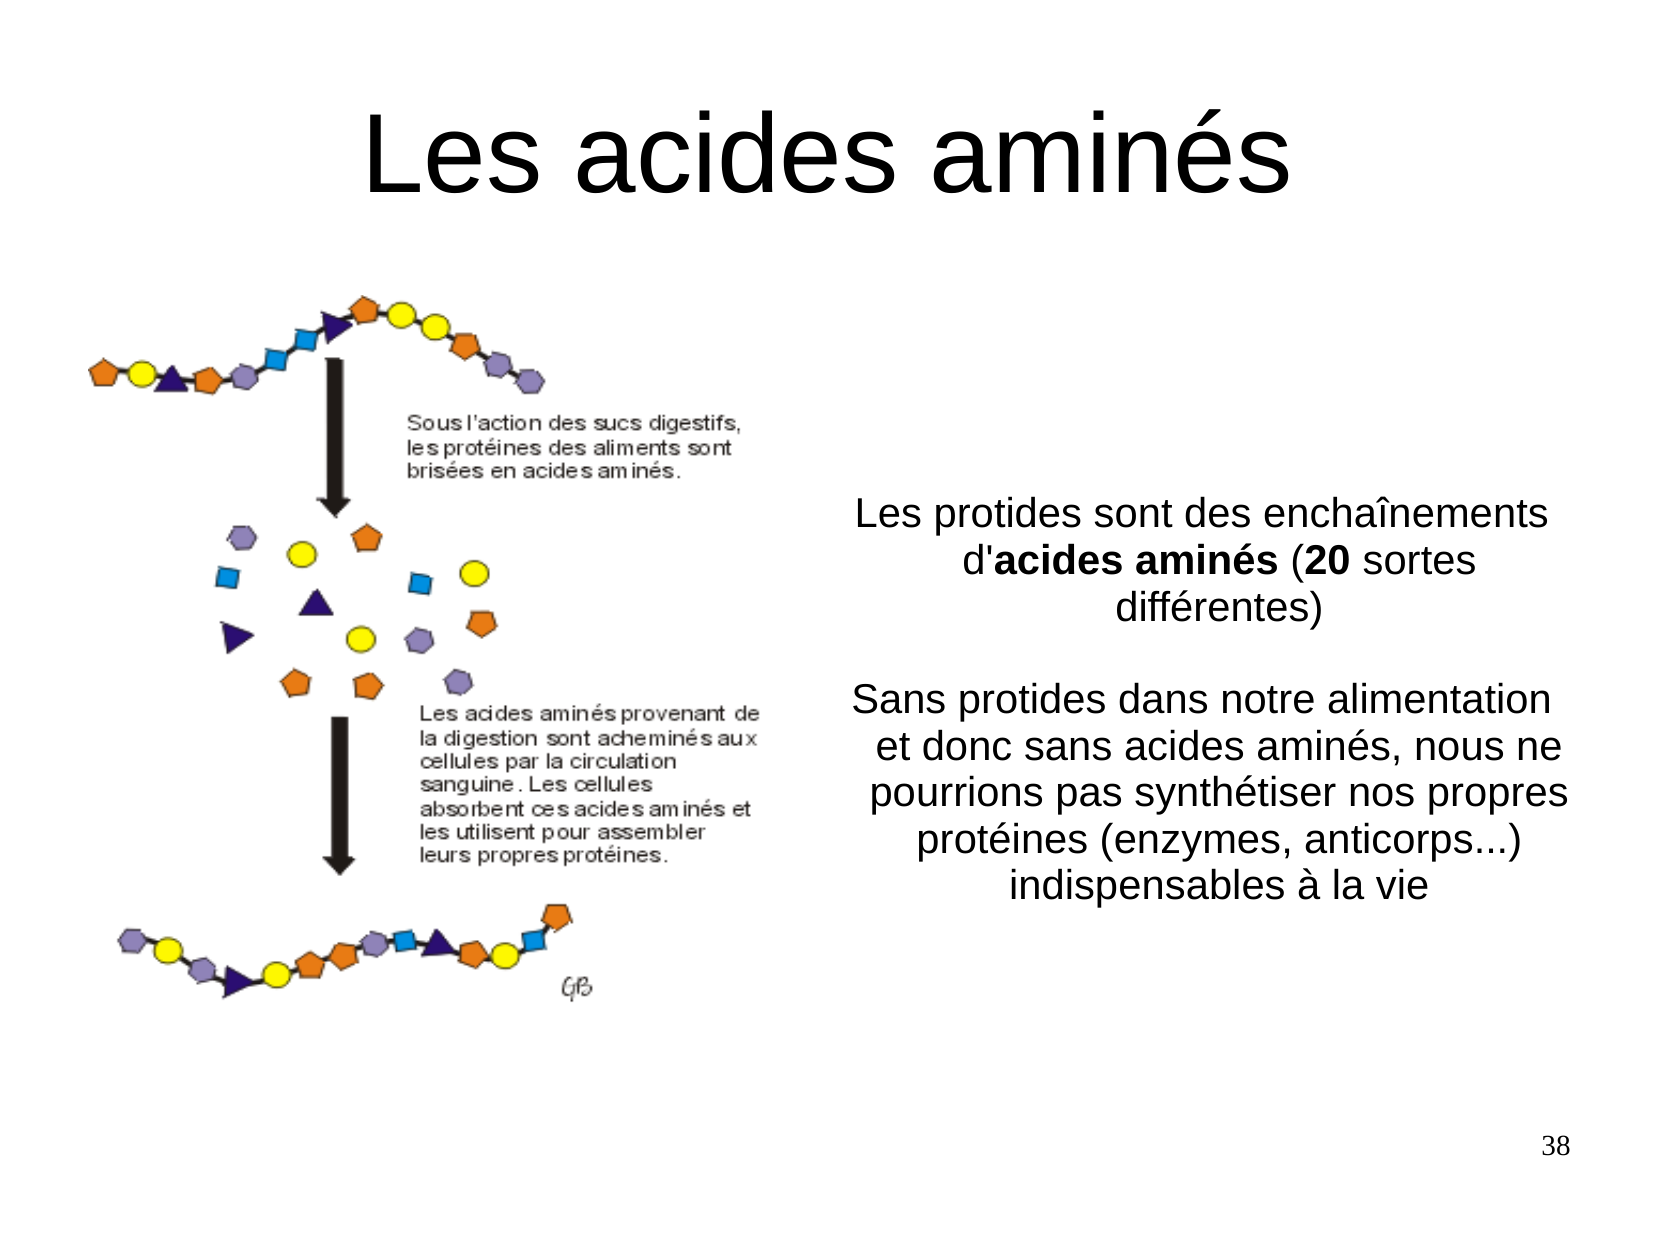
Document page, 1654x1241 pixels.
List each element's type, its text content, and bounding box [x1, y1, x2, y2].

subtitle Les protides sont des enchaînements d'acides aminés (20 sortes différentes) Sans protides dans notre alimentation et donc sans acides aminés, nous ne pourrions pas synthétiser nos propres protéines (enzymes, anticorps...) indispensables à la vie [797, 297, 1571, 1102]
picture [88, 295, 768, 1004]
title Les acides aminés [82, 56, 1571, 250]
